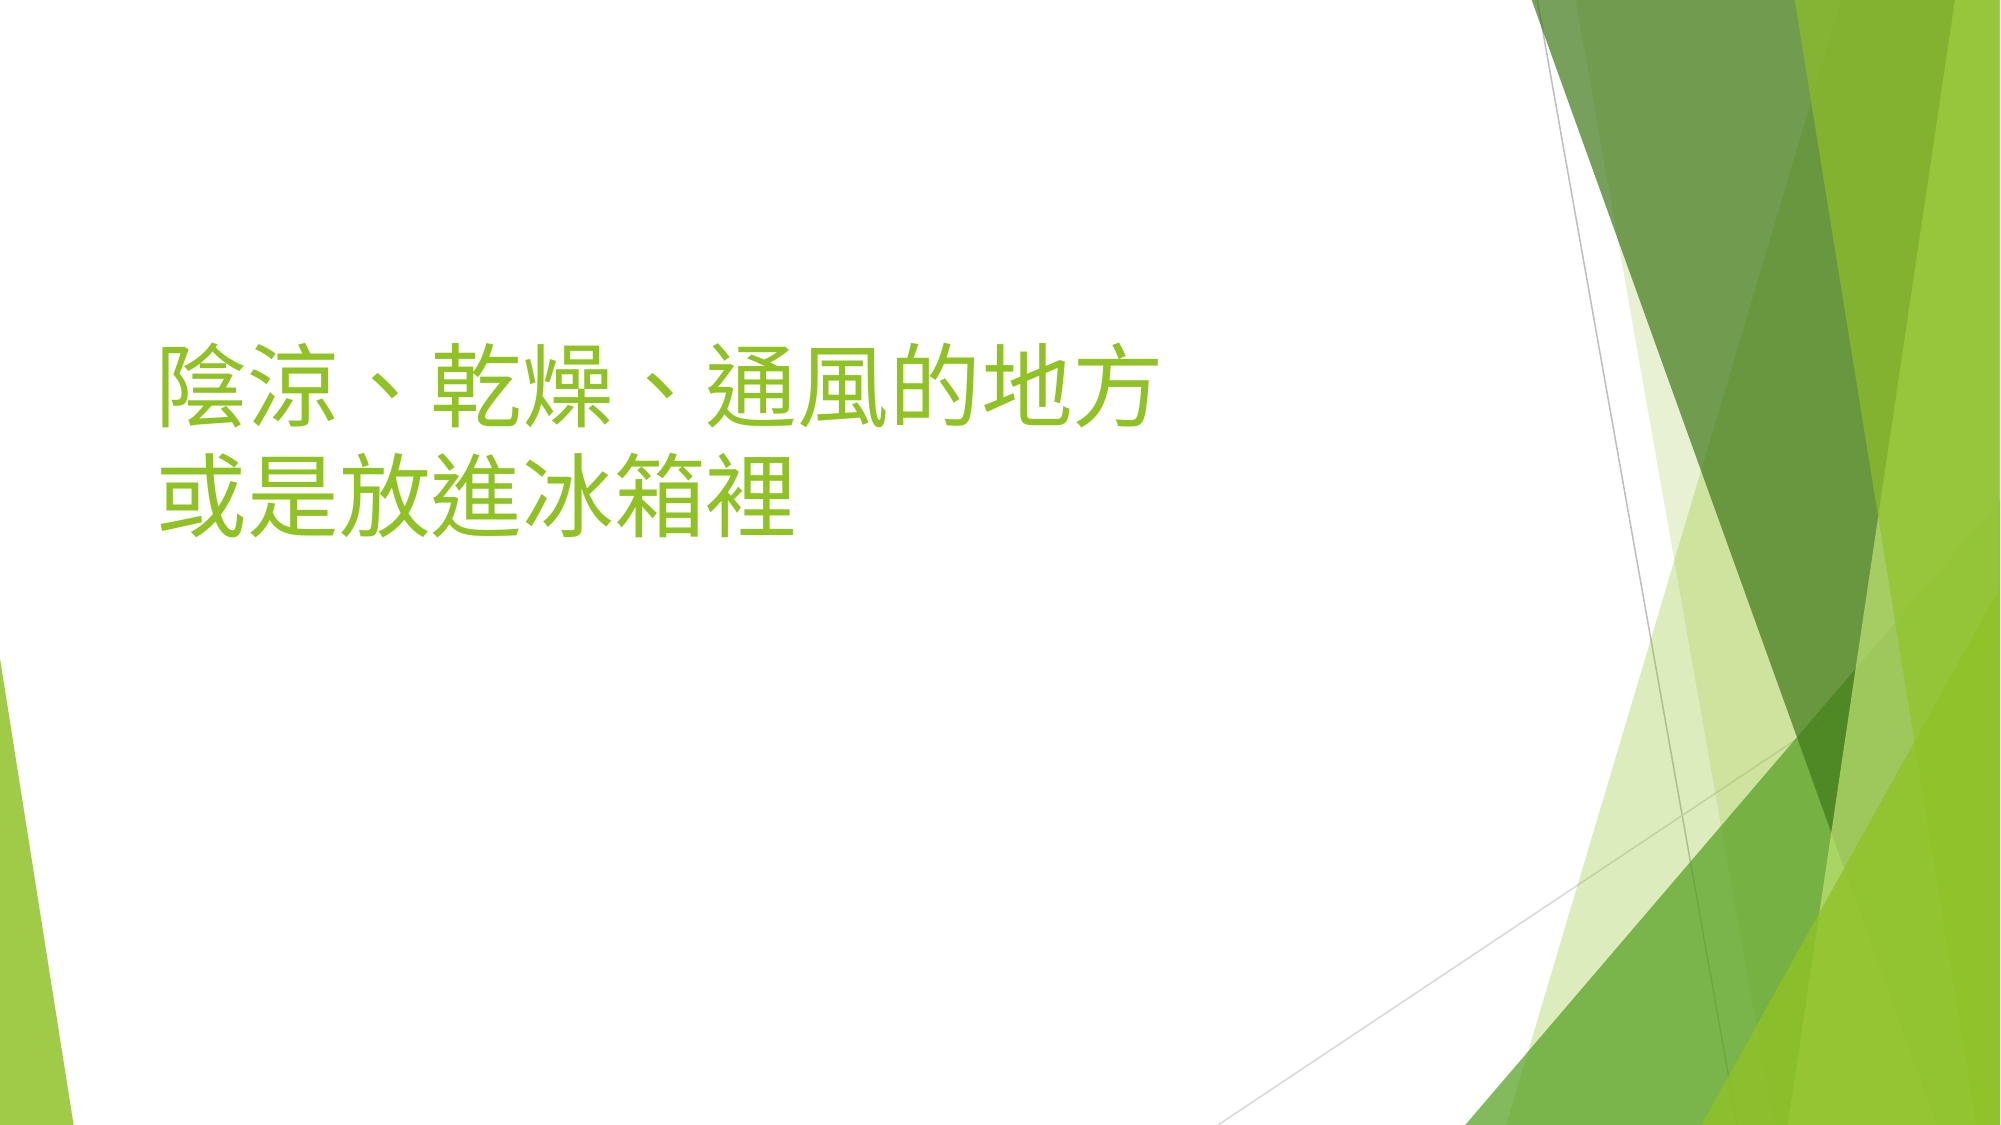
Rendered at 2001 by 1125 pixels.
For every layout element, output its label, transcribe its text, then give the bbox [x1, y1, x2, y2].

title 陰涼、乾燥、通風的地方 或是放進冰箱裡 [140, 321, 1606, 662]
